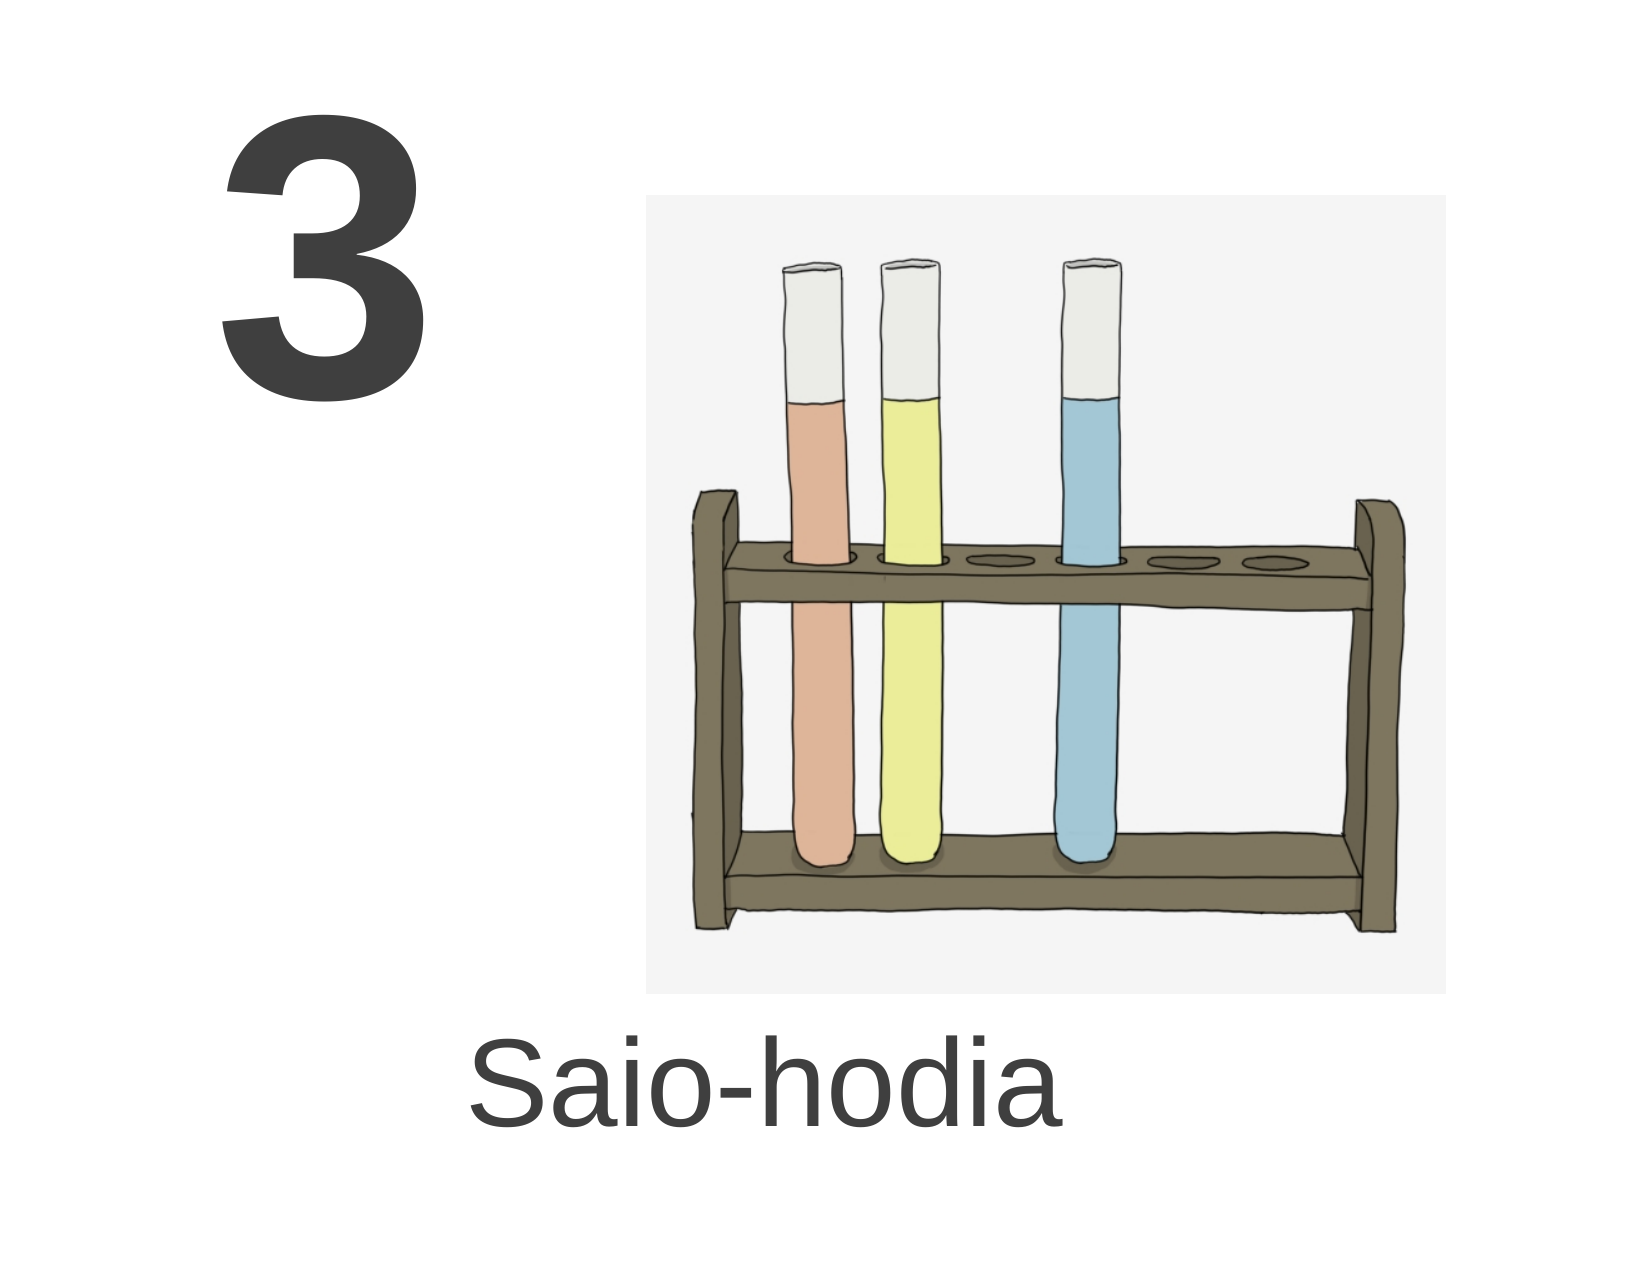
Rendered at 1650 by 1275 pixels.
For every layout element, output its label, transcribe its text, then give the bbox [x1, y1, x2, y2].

text_box 3 [91, 42, 560, 493]
picture [646, 195, 1446, 994]
text_box Saio-hodia [202, 993, 1327, 1161]
